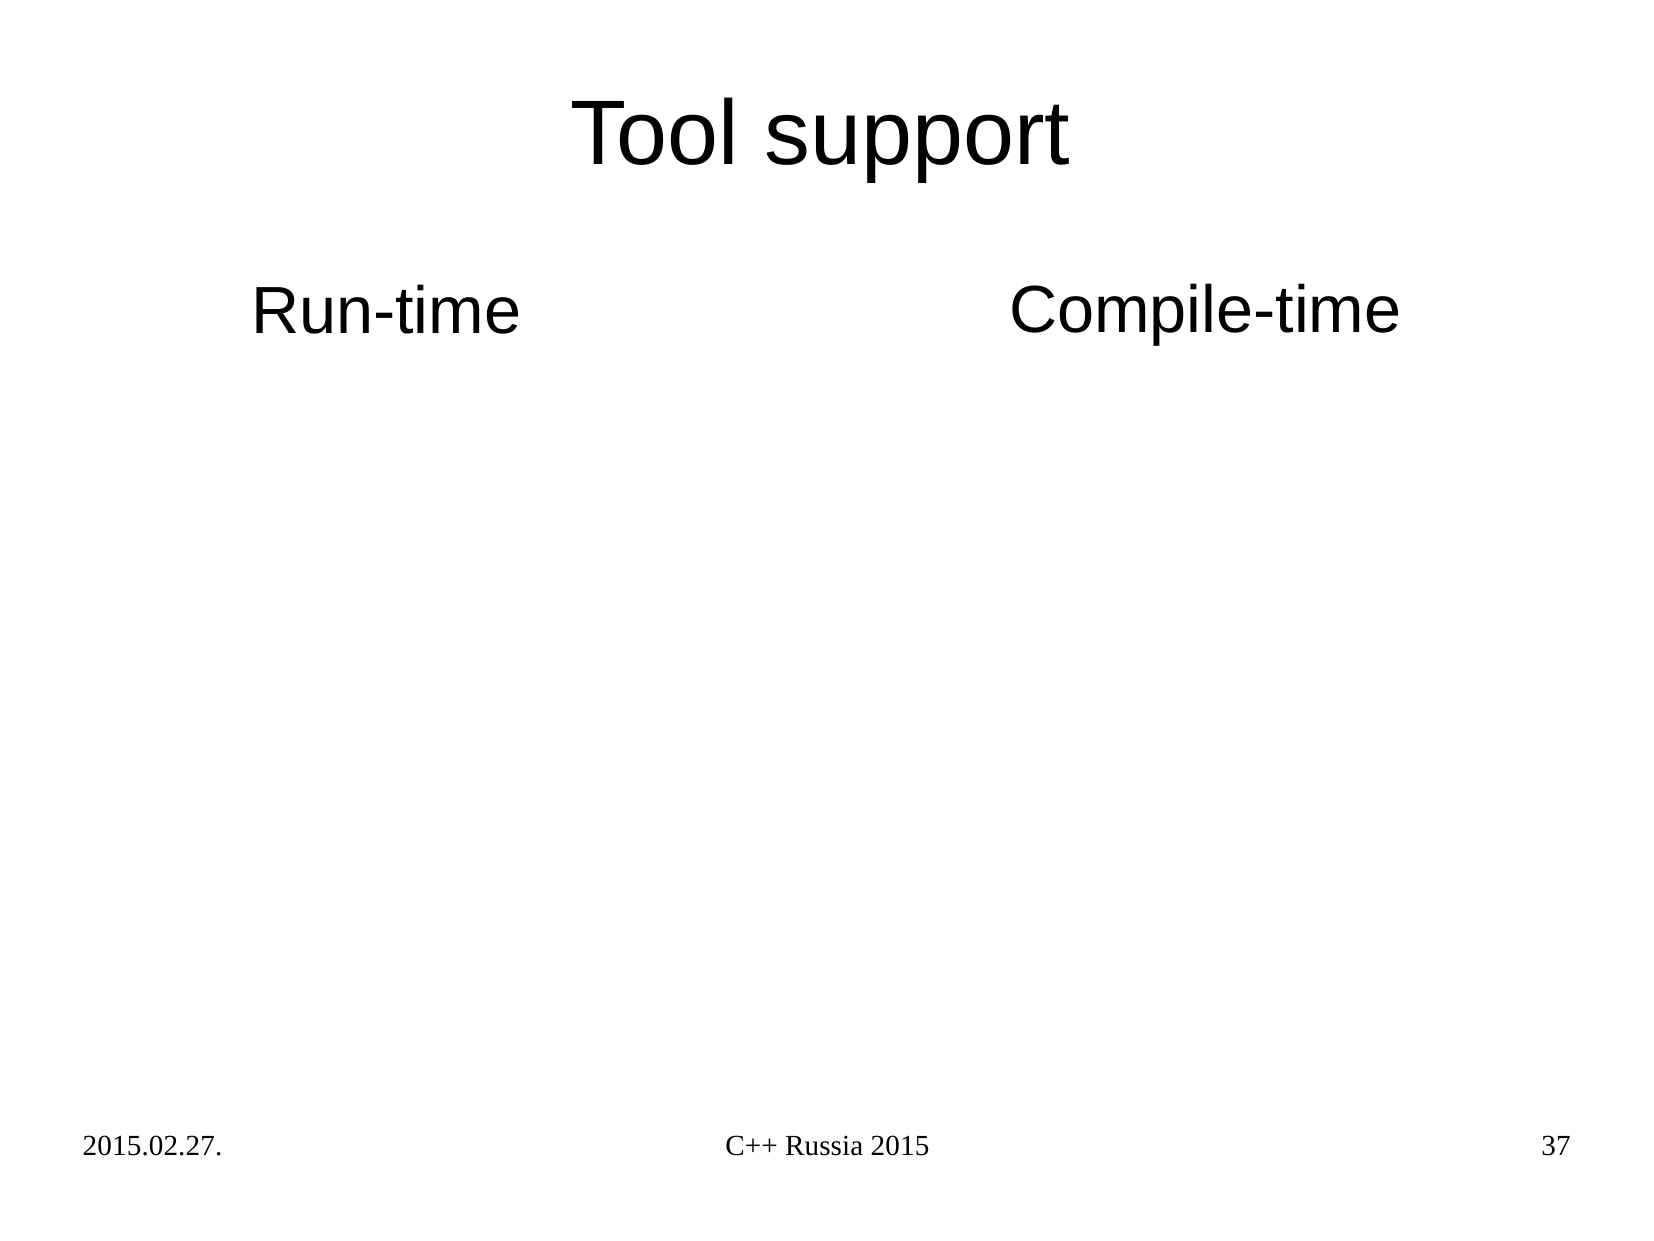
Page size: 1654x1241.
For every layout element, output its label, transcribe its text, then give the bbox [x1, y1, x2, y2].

text_box Run-time [236, 265, 537, 356]
text_box Compile-time [994, 264, 1418, 355]
title Tool support [76, 29, 1565, 237]
